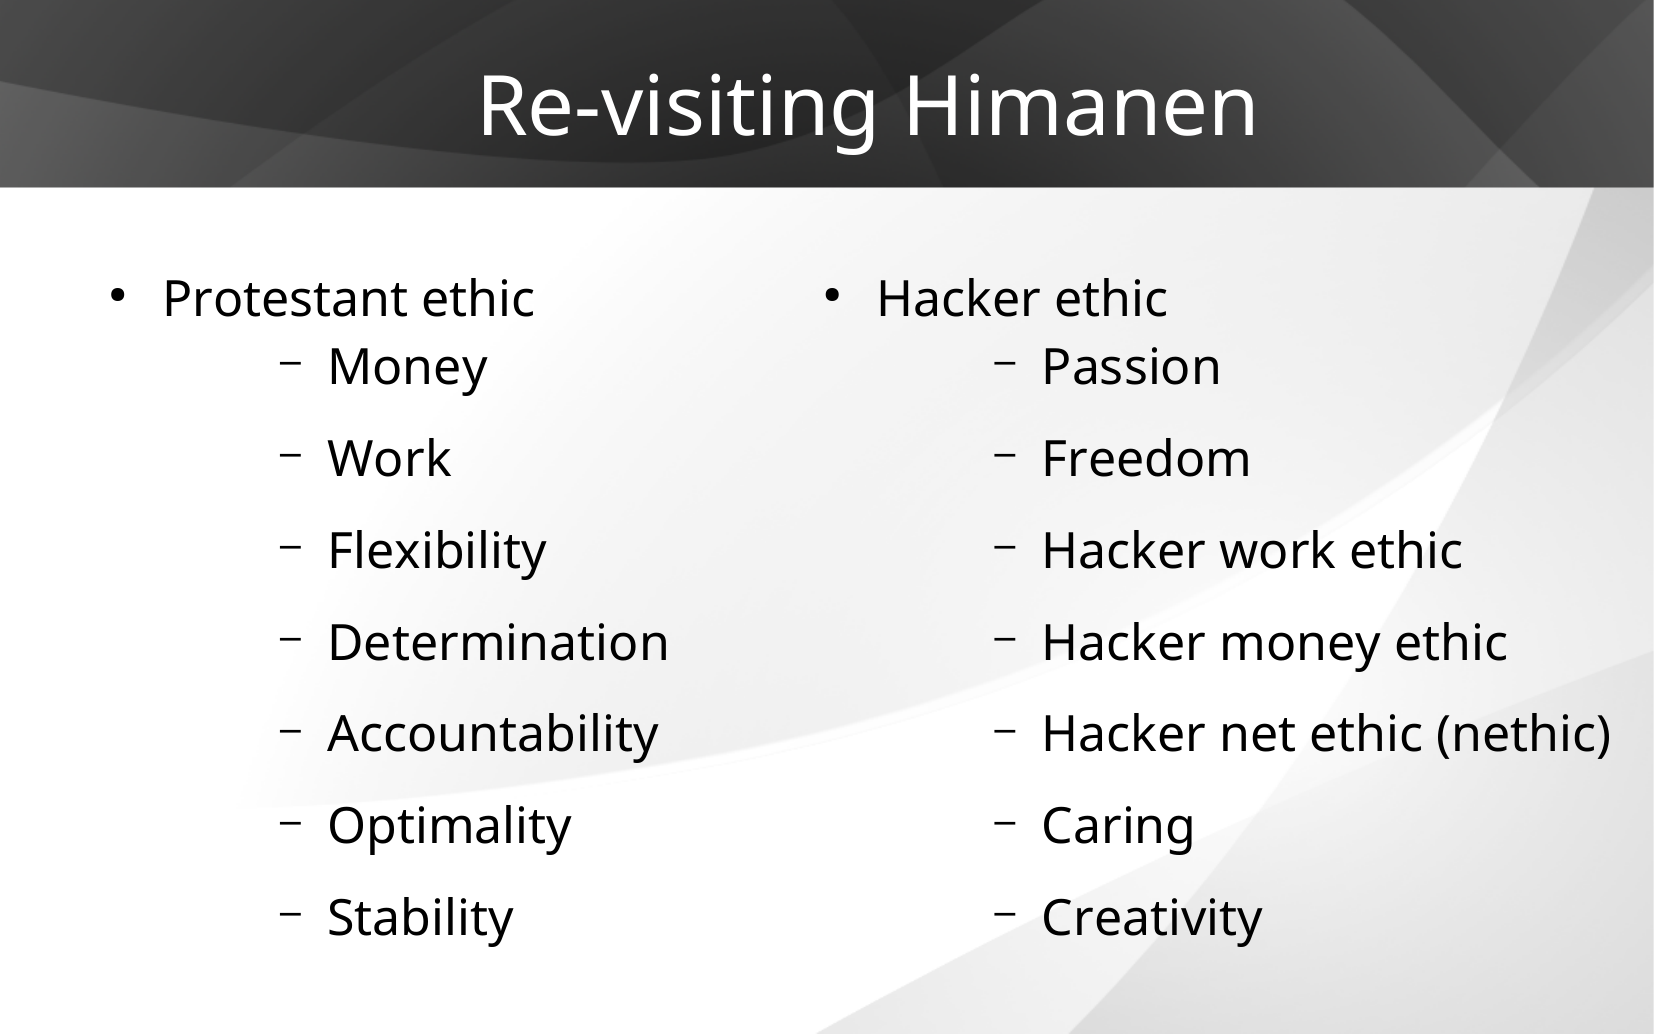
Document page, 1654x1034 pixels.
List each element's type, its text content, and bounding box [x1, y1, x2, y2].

picture [0, 0, 1654, 1034]
list Hacker ethic Passion Freedom Hacker work ethic Hacker money ethic Hacker net ethic (nethic) Caring Creativity [805, 262, 1631, 938]
title Re-visiting Himanen [124, 0, 1613, 208]
list Protestant ethic Money Work Flexibility Determination Accountability Optimality Stability [91, 262, 751, 938]
